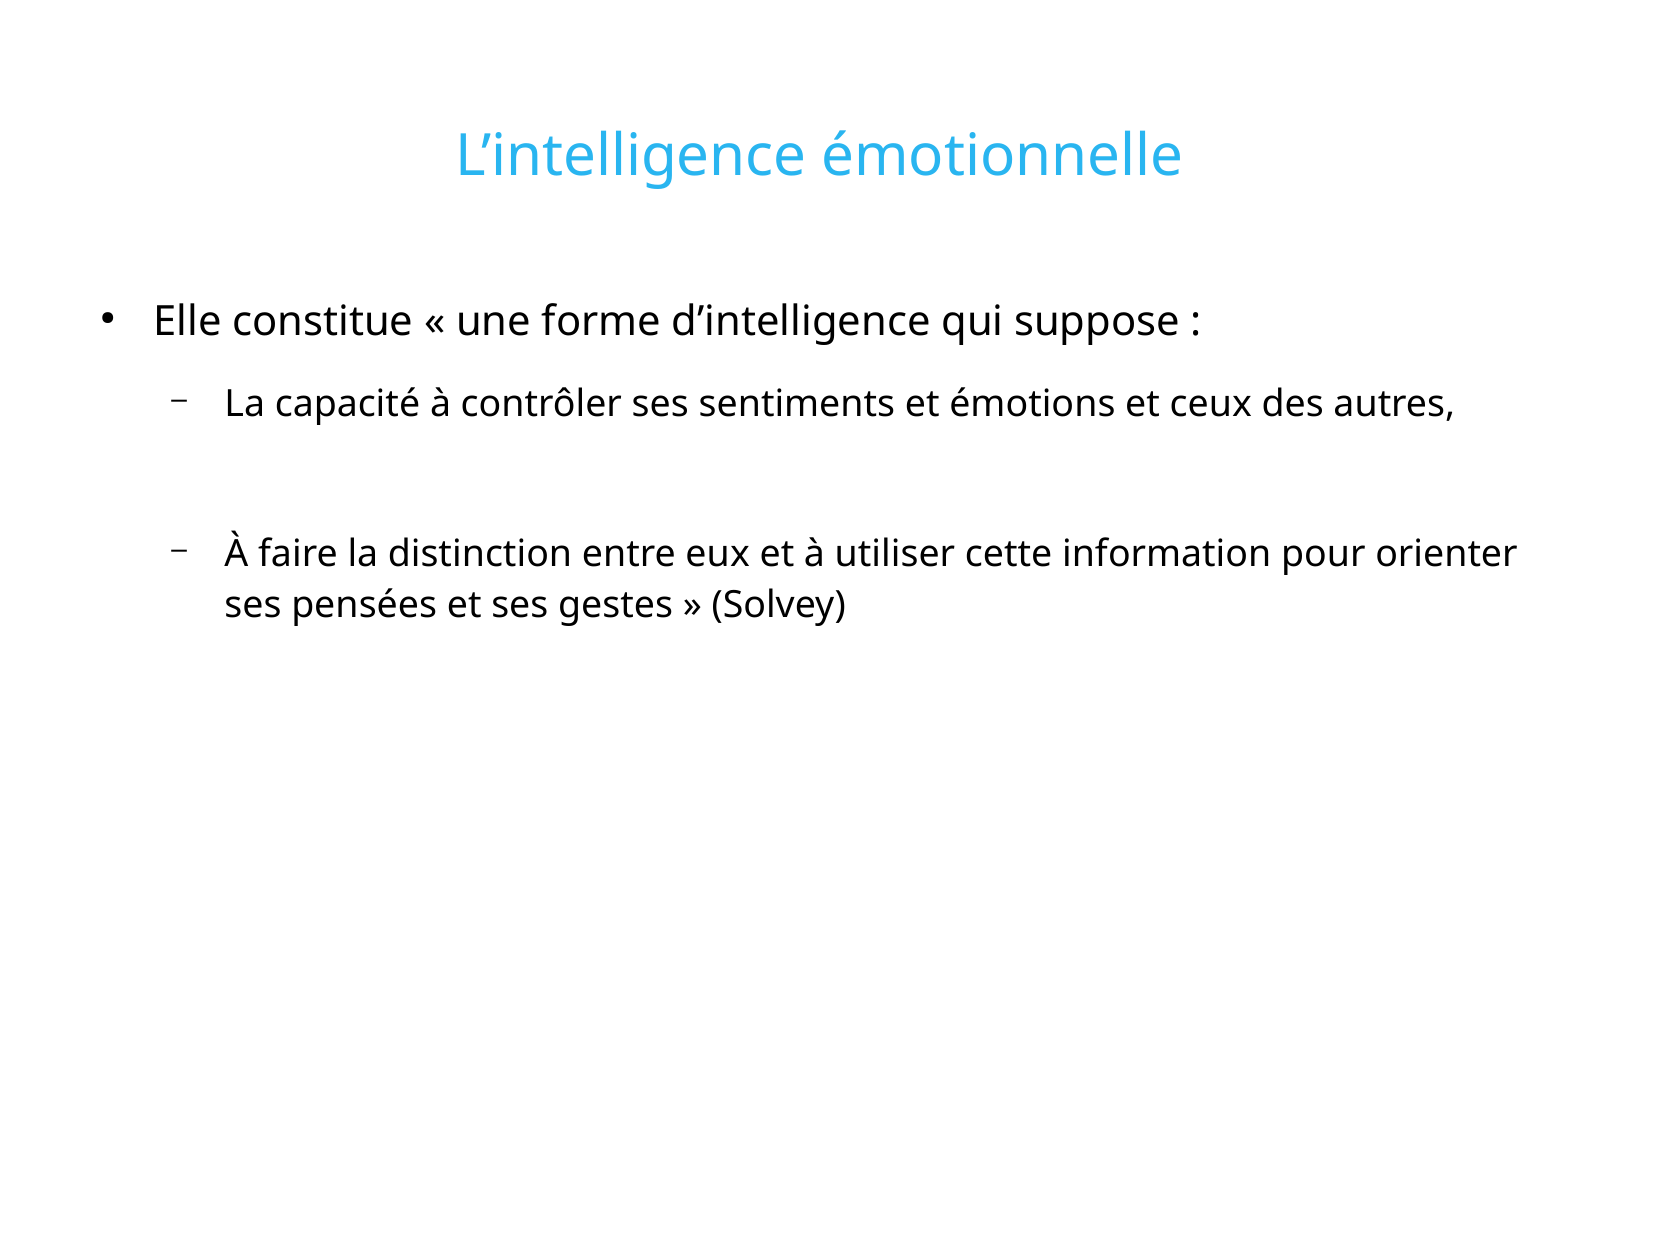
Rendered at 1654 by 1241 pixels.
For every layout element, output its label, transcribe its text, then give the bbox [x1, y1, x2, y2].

list Elle constitue « une forme d’intelligence qui suppose : La capacité à contrôler ses sentiments et émotions et ceux des autres, À faire la distinction entre eux et à utiliser cette information pour orienter ses pensées et ses gestes » (Solvey) [82, 290, 1571, 1010]
title L’intelligence émotionnelle [82, 49, 1571, 257]
